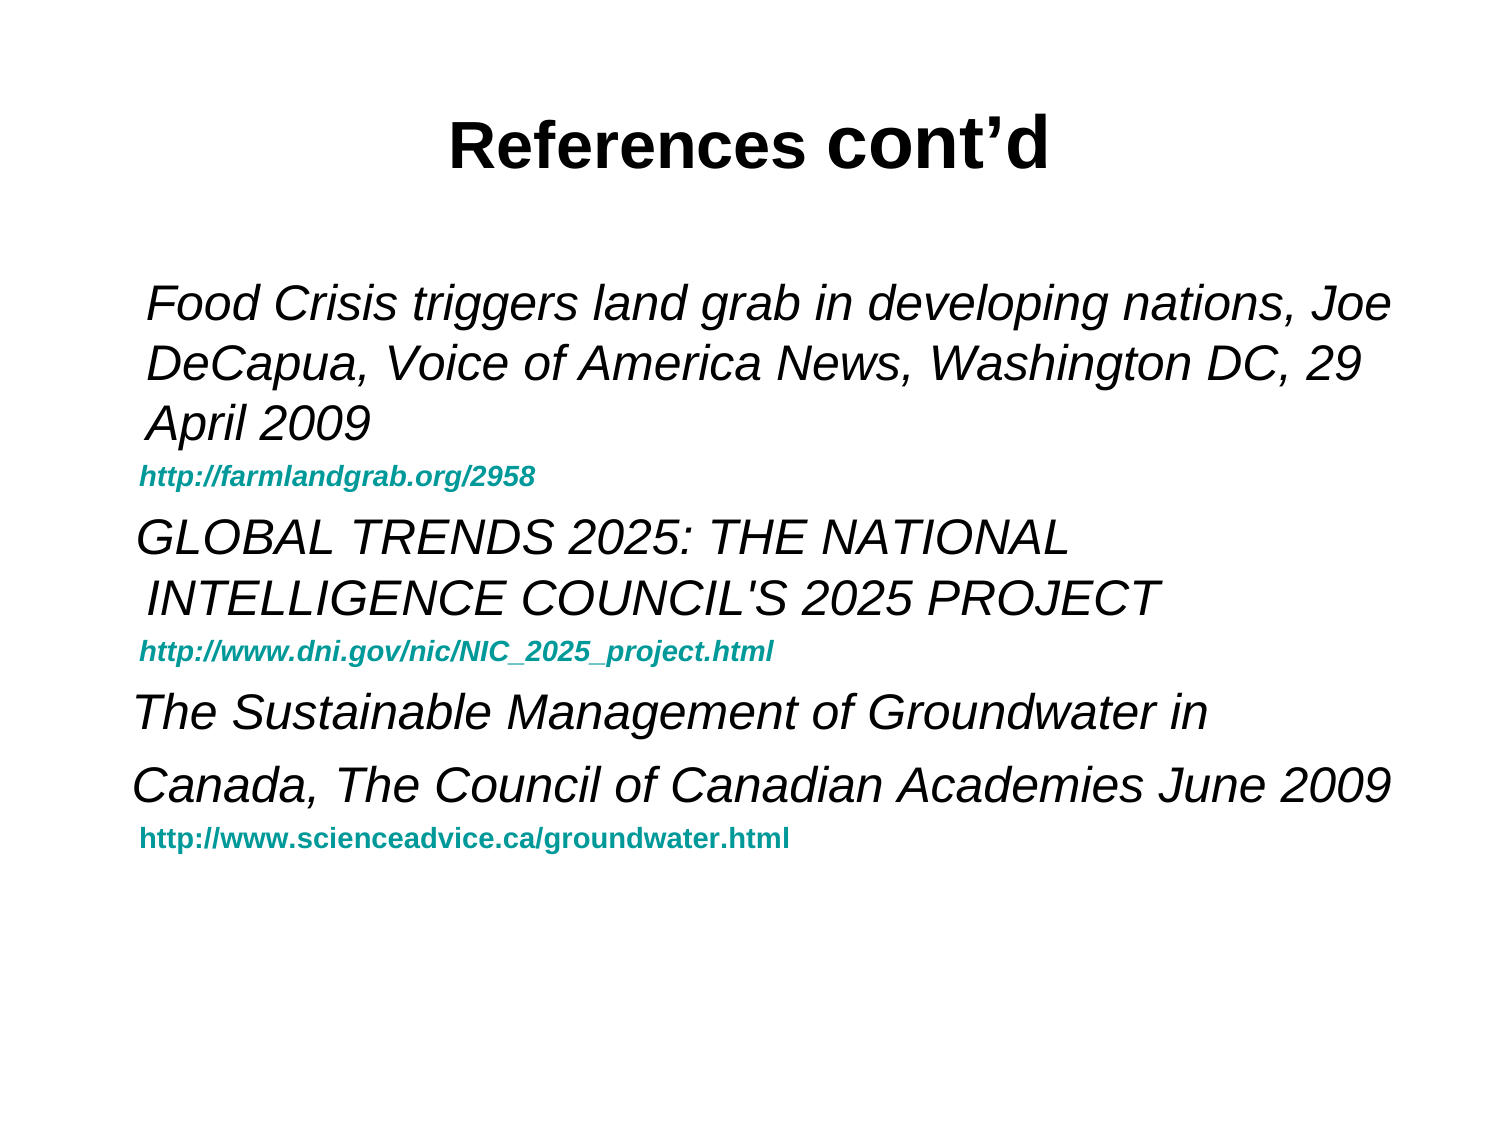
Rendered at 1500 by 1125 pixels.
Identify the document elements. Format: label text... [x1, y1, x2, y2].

title References cont’d [75, 45, 1426, 233]
list Food Crisis triggers land grab in developing nations, Joe DeCapua, Voice of America News, Washington DC, 29 April 2009 http://farmlandgrab.org/2958 GLOBAL TRENDS 2025: THE NATIONAL INTELLIGENCE COUNCIL'S 2025 PROJECT http://www.dni.gov/nic/NIC_2025_project.html The Sustainable Management of Groundwater in Canada, The Council of Canadian Academies June 2009 http://www.scienceadvice.ca/groundwater.html [75, 262, 1426, 1063]
